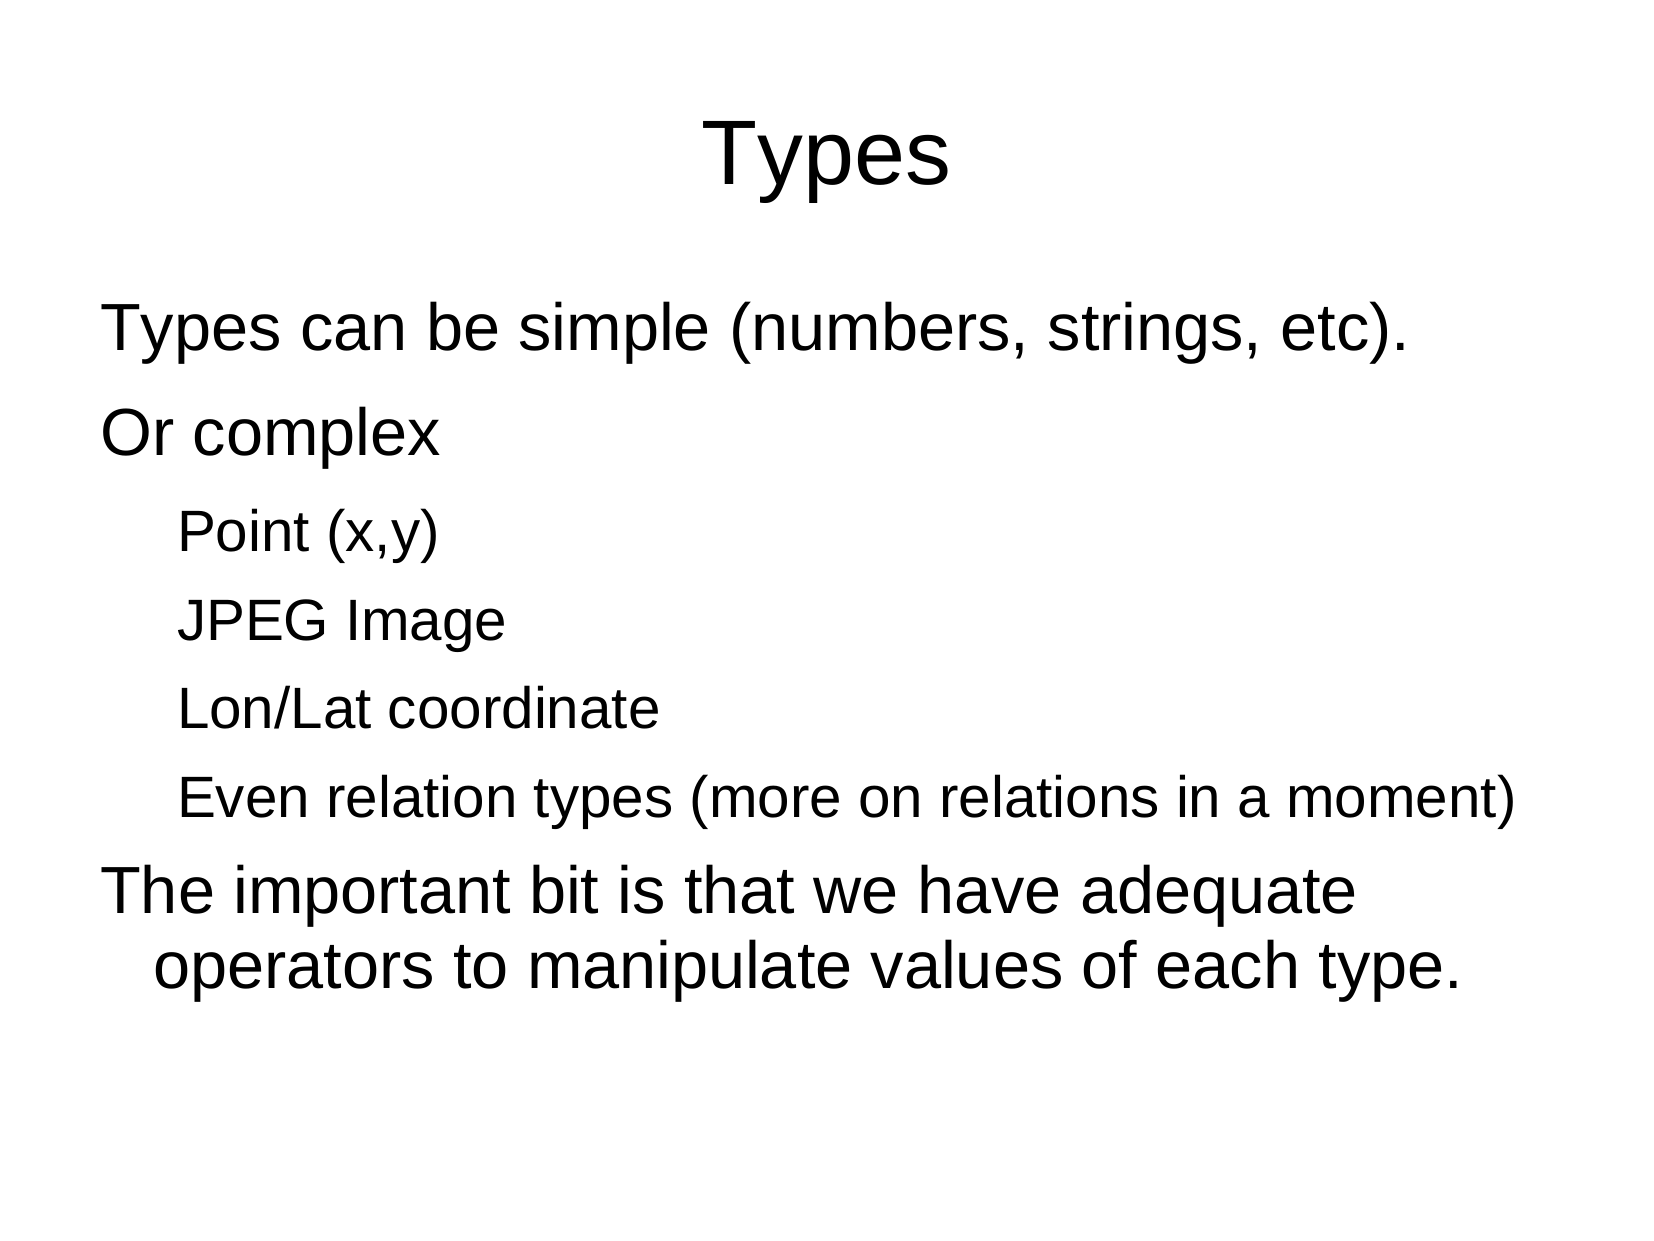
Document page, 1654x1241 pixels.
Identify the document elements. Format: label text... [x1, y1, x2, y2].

title Types [82, 49, 1571, 257]
list Types can be simple (numbers, strings, etc). Or complex Point (x,y) JPEG Image Lon/Lat coordinate Even relation types (more on relations in a moment) The important bit is that we have adequate operators to manipulate values of each type. [82, 290, 1571, 1187]
